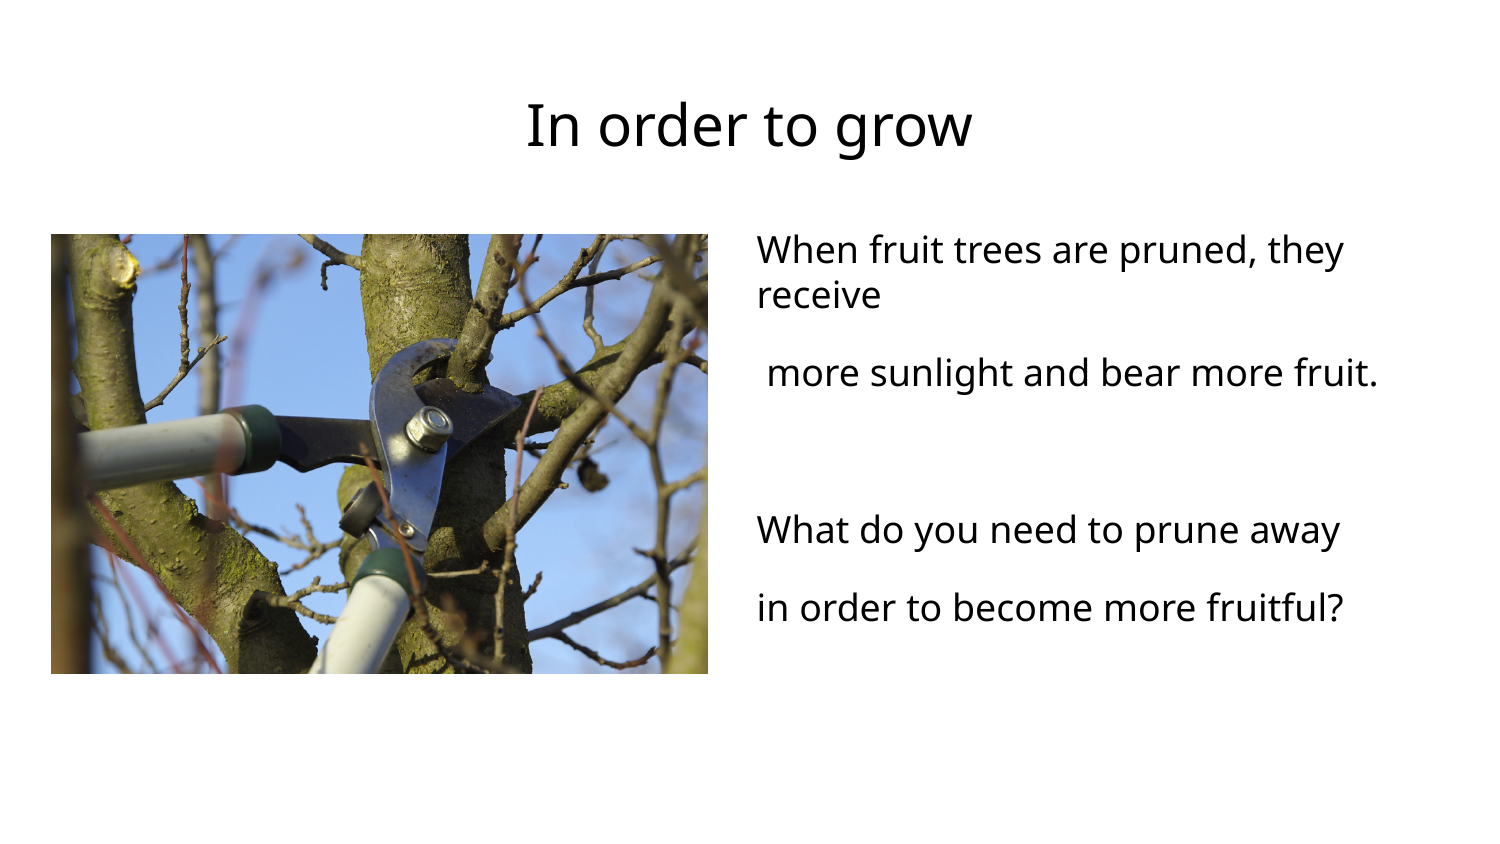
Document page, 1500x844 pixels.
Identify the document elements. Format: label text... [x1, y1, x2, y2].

picture [51, 234, 708, 674]
title In order to grow [51, 72, 1449, 167]
list When fruit trees are pruned, they receive more sunlight and bear more fruit. What do you need to prune away in order to become more fruitful? [741, 210, 1484, 698]
